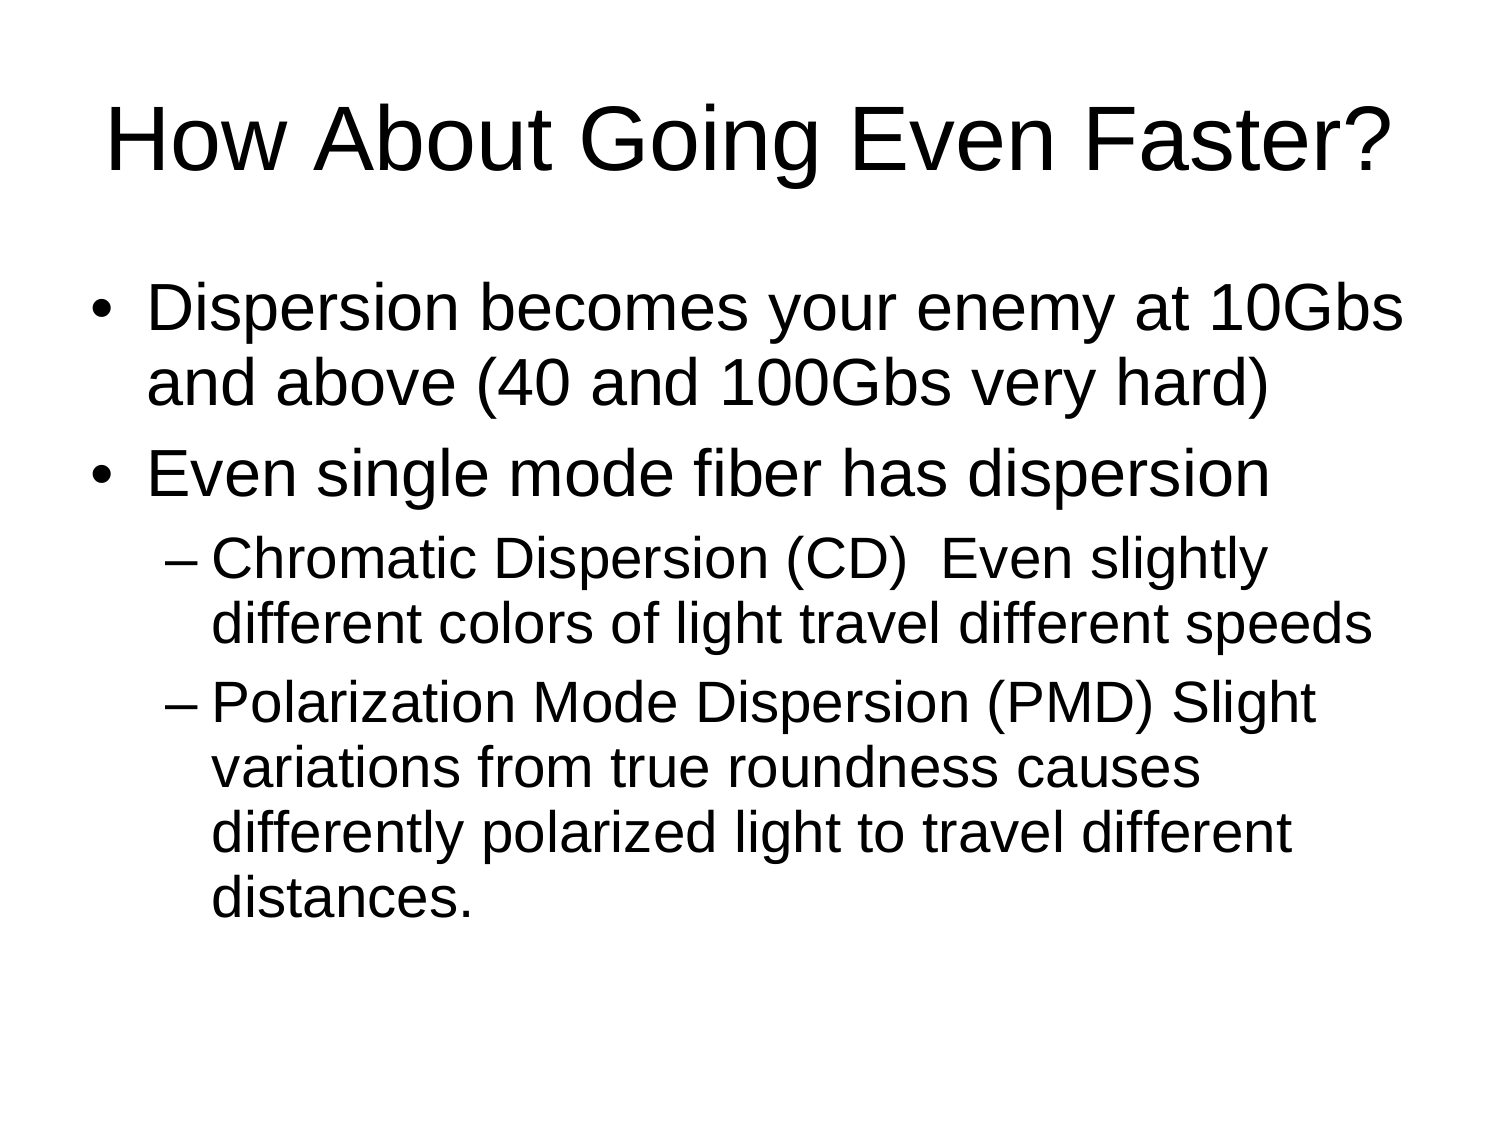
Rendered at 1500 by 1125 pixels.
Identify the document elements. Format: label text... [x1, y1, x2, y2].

title How About Going Even Faster? [75, 45, 1426, 233]
list Dispersion becomes your enemy at 10Gbs and above (40 and 100Gbs very hard) Even single mode fiber has dispersion Chromatic Dispersion (CD) Even slightly different colors of light travel different speeds Polarization Mode Dispersion (PMD) Slight variations from true roundness causes differently polarized light to travel different distances. [75, 262, 1426, 1005]
